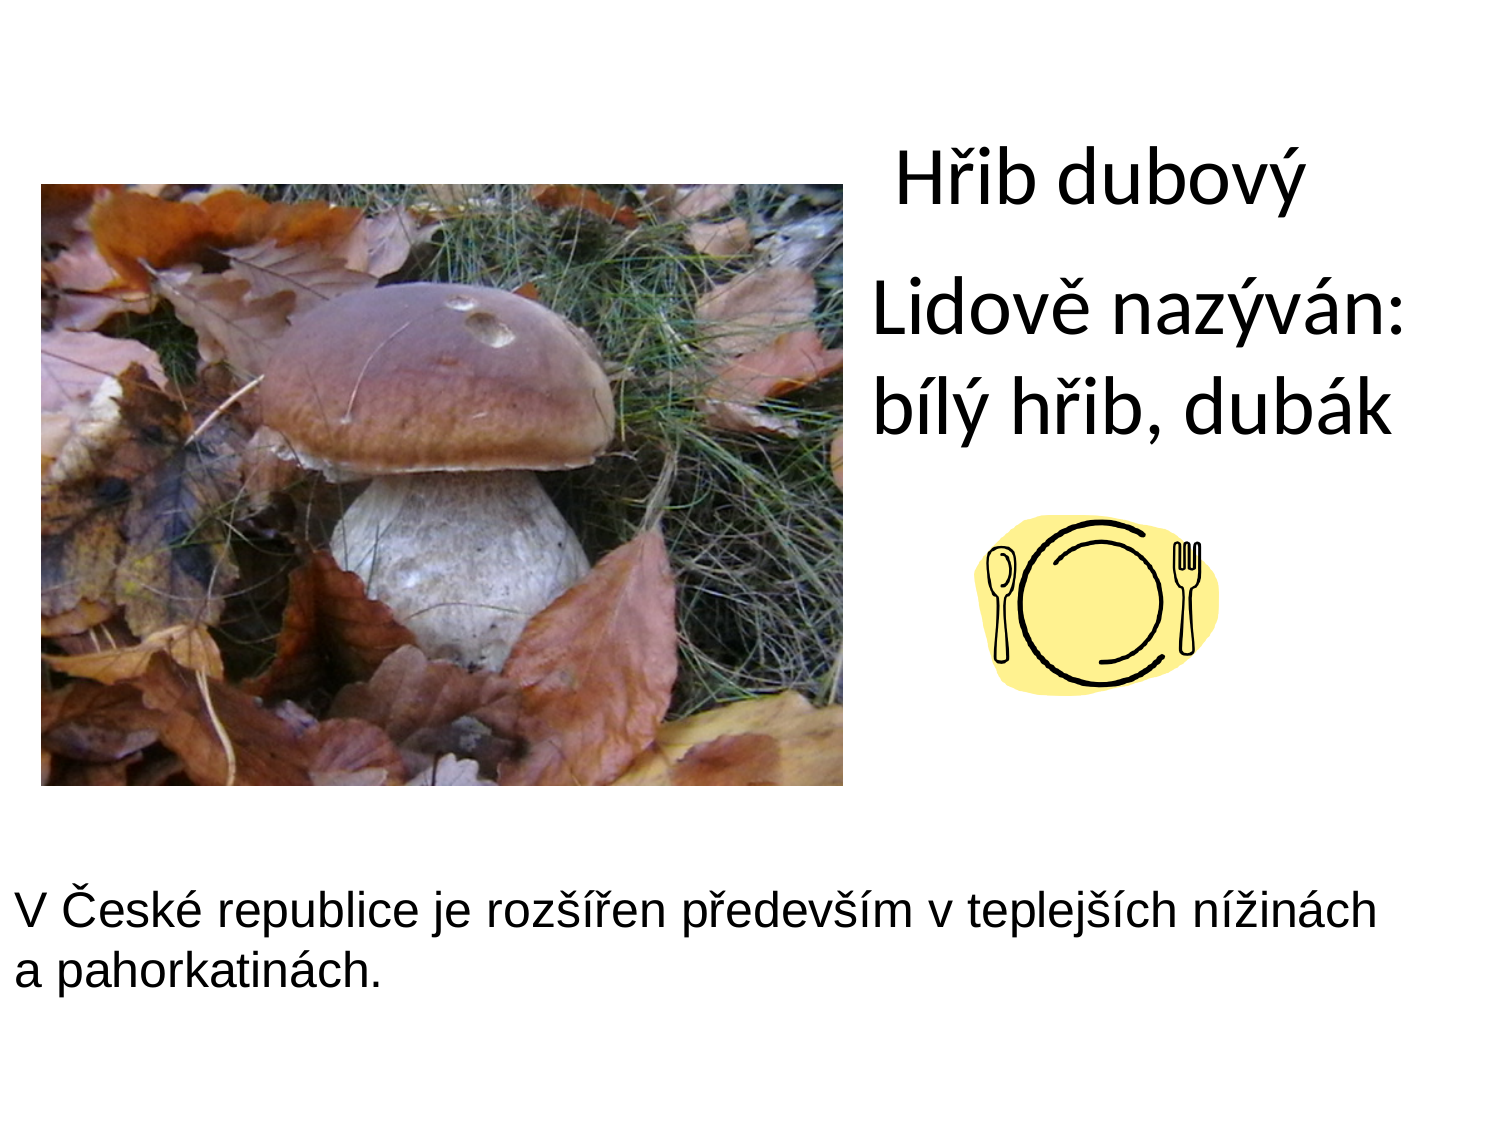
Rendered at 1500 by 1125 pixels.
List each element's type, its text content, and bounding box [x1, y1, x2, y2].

text_box V České republice je rozšířen především v teplejších nížinách a pahorkatinách. [0, 869, 1459, 1005]
picture [974, 515, 1219, 696]
text_box Hřib dubový [879, 113, 1323, 230]
text_box Lidově nazýván: bílý hřib, dubák [856, 243, 1424, 459]
picture [41, 184, 843, 786]
